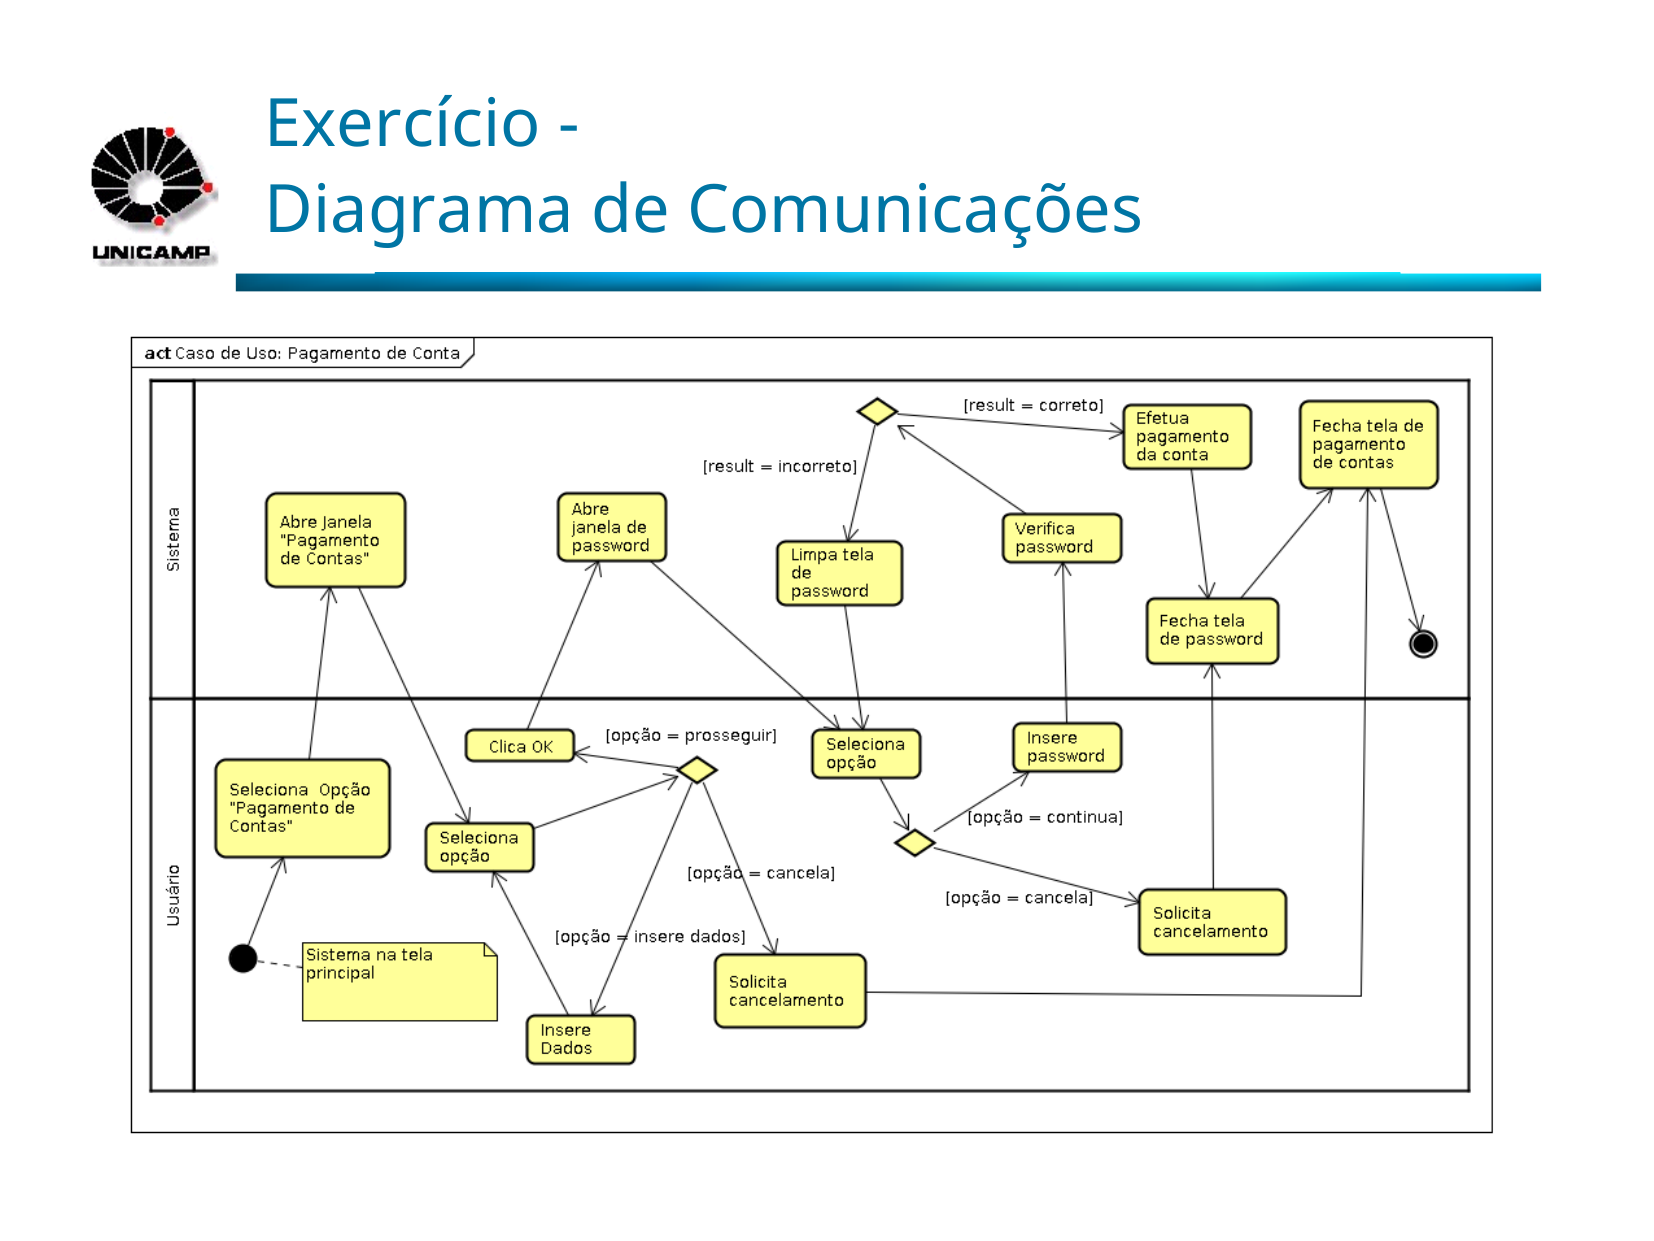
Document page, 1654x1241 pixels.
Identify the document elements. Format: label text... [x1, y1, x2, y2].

picture [118, 324, 1506, 1145]
picture [125, 272, 1654, 295]
title Exercício - Diagrama de Comunicações [264, 42, 1534, 250]
